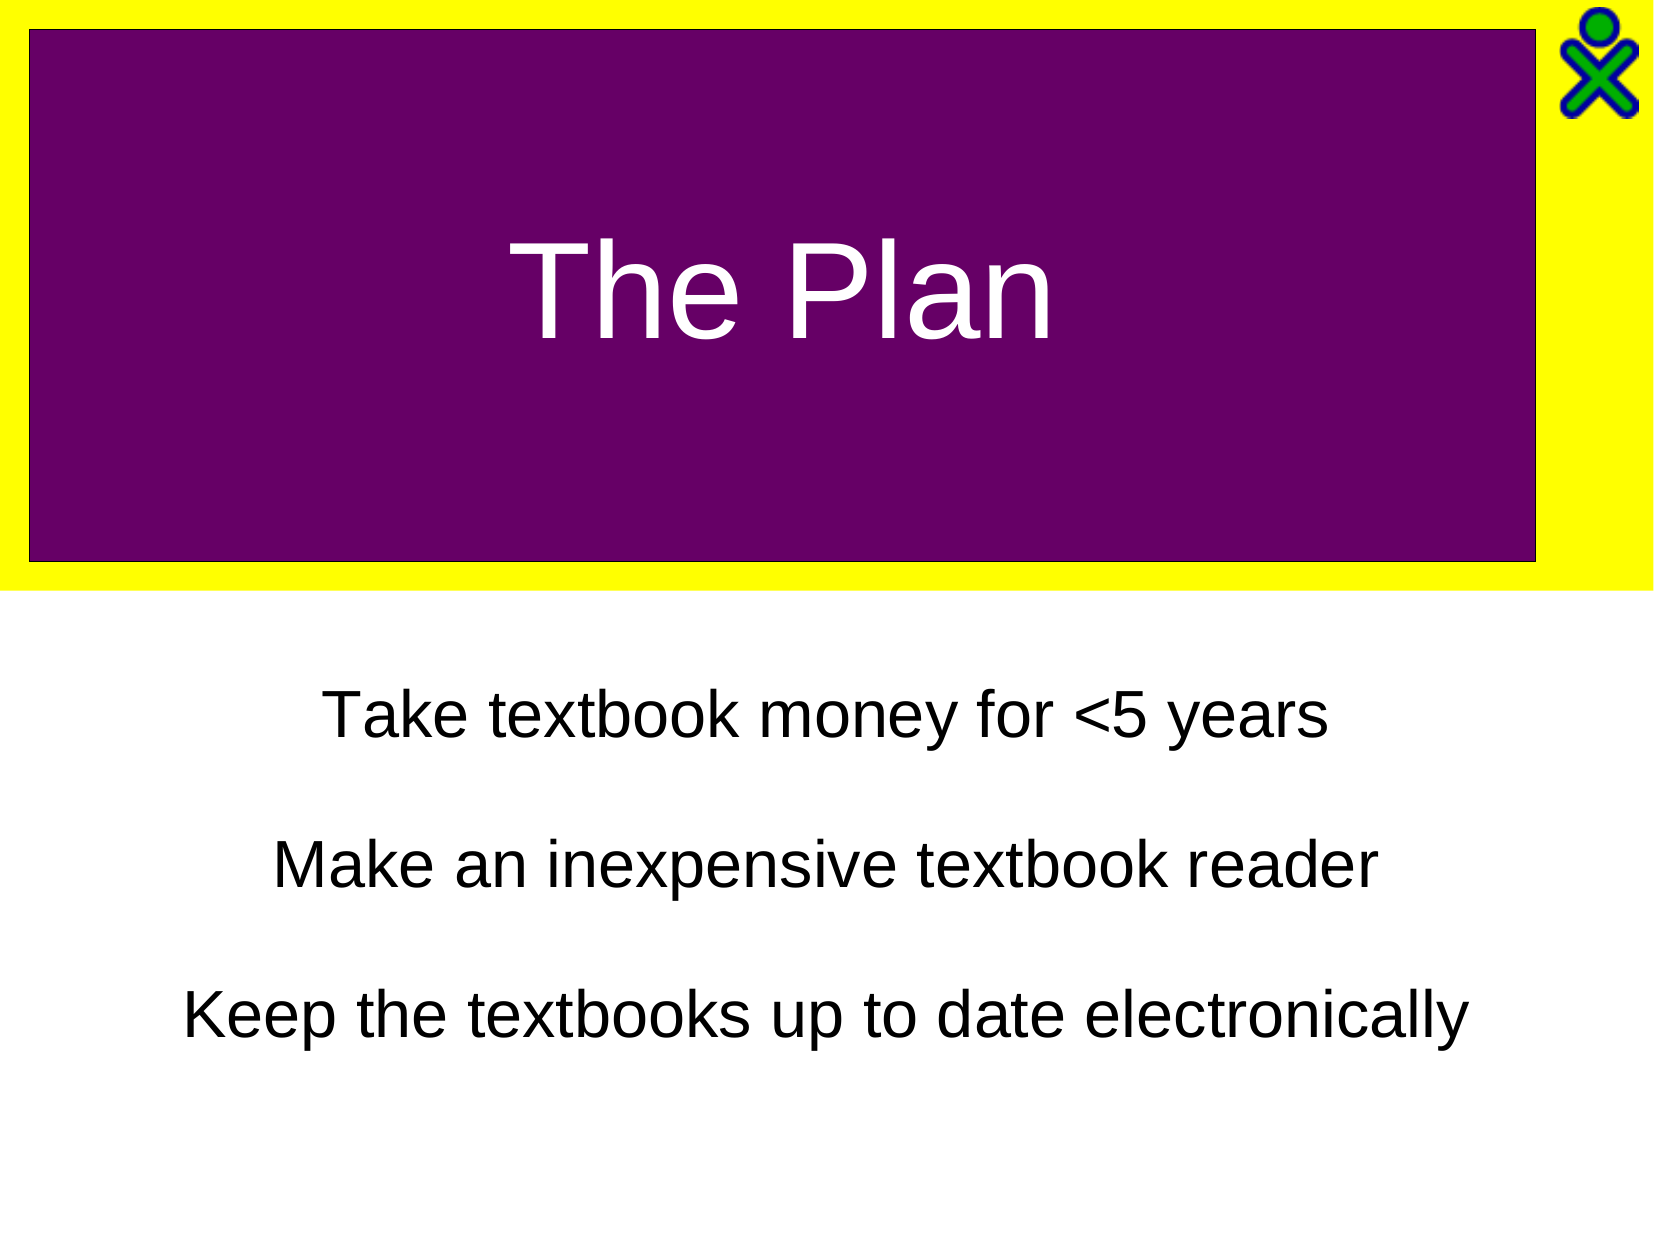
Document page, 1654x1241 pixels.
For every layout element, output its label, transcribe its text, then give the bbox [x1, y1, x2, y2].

title The Plan [59, 49, 1506, 532]
picture [1559, 7, 1639, 119]
subtitle Take textbook money for <5 years Make an inexpensive textbook reader Keep the textbooks up to date electronically [82, 627, 1571, 1102]
